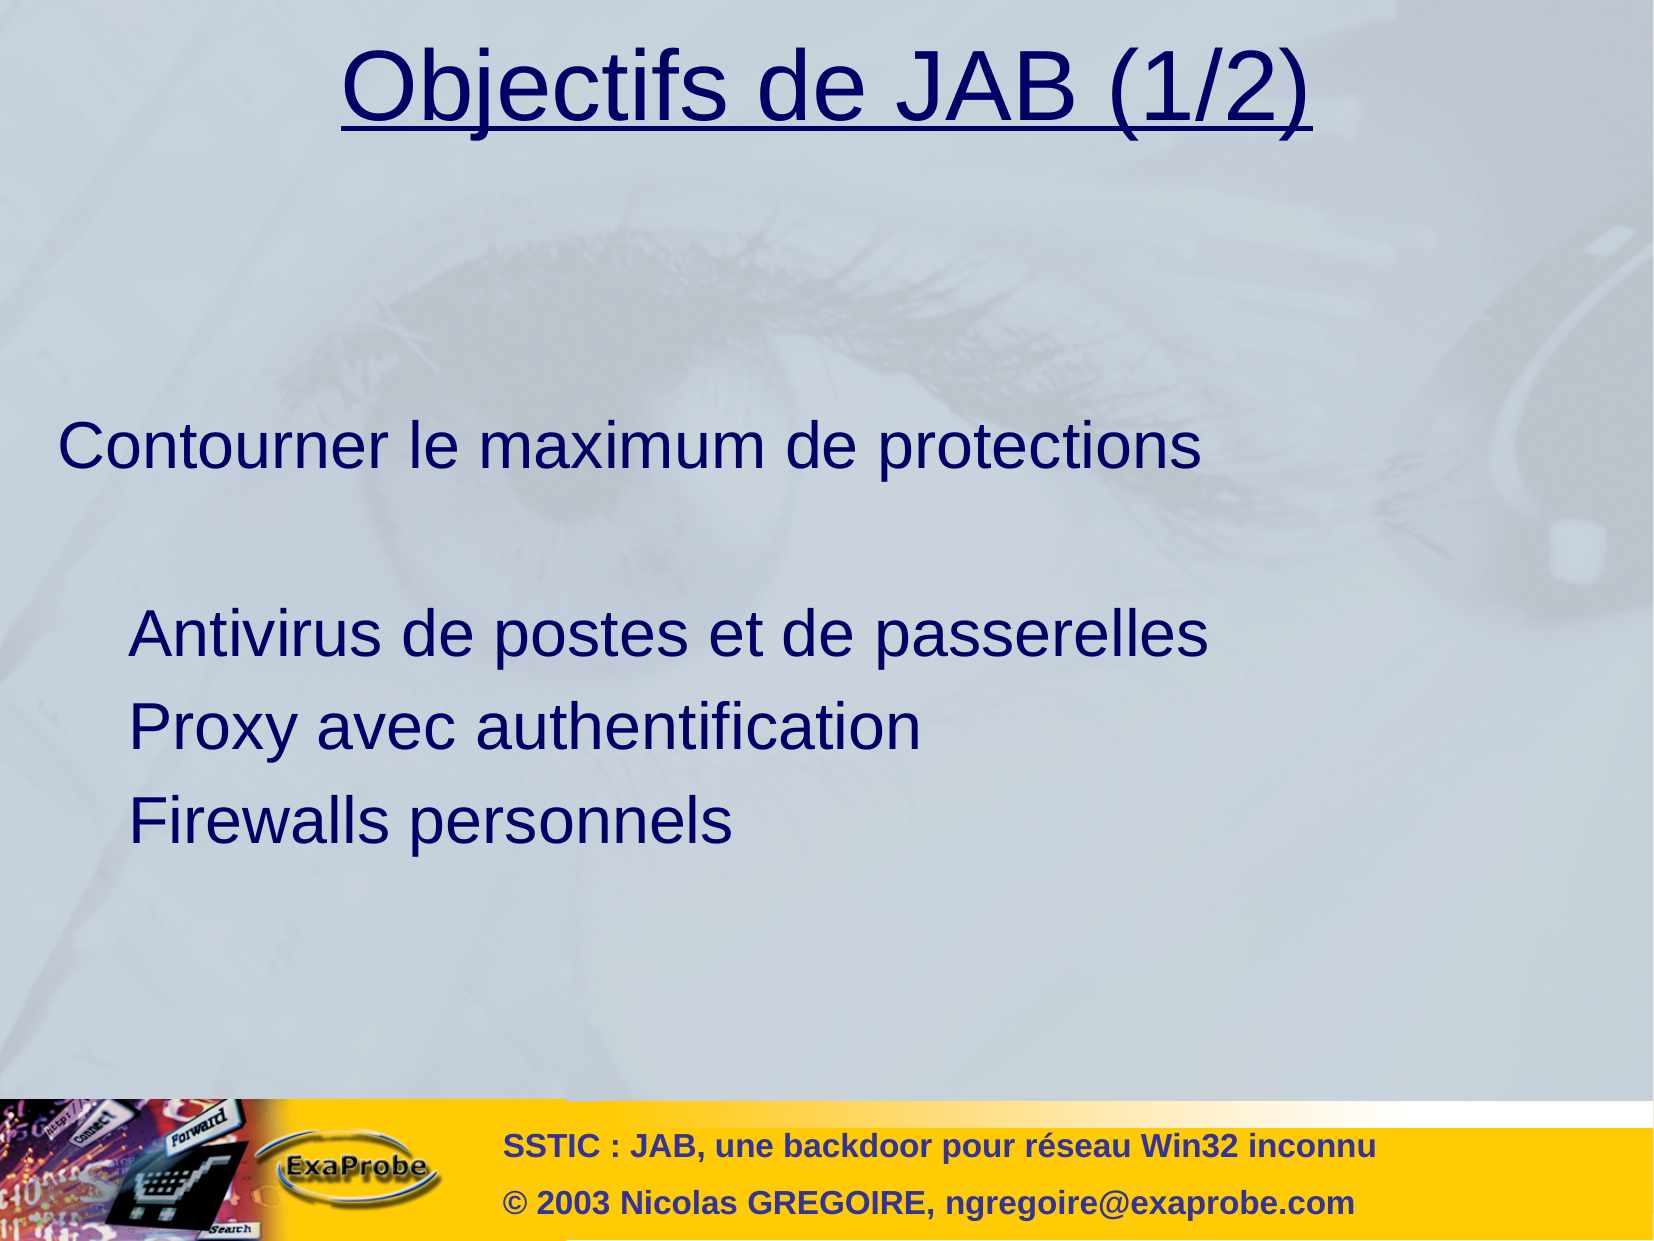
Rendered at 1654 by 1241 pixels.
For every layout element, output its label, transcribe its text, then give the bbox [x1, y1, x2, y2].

title Objectifs de JAB (1/2) [0, 0, 1654, 167]
subtitle Contourner le maximum de protections Antivirus de postes et de passerelles Proxy avec authentification Firewalls personnels [39, 222, 1623, 1041]
